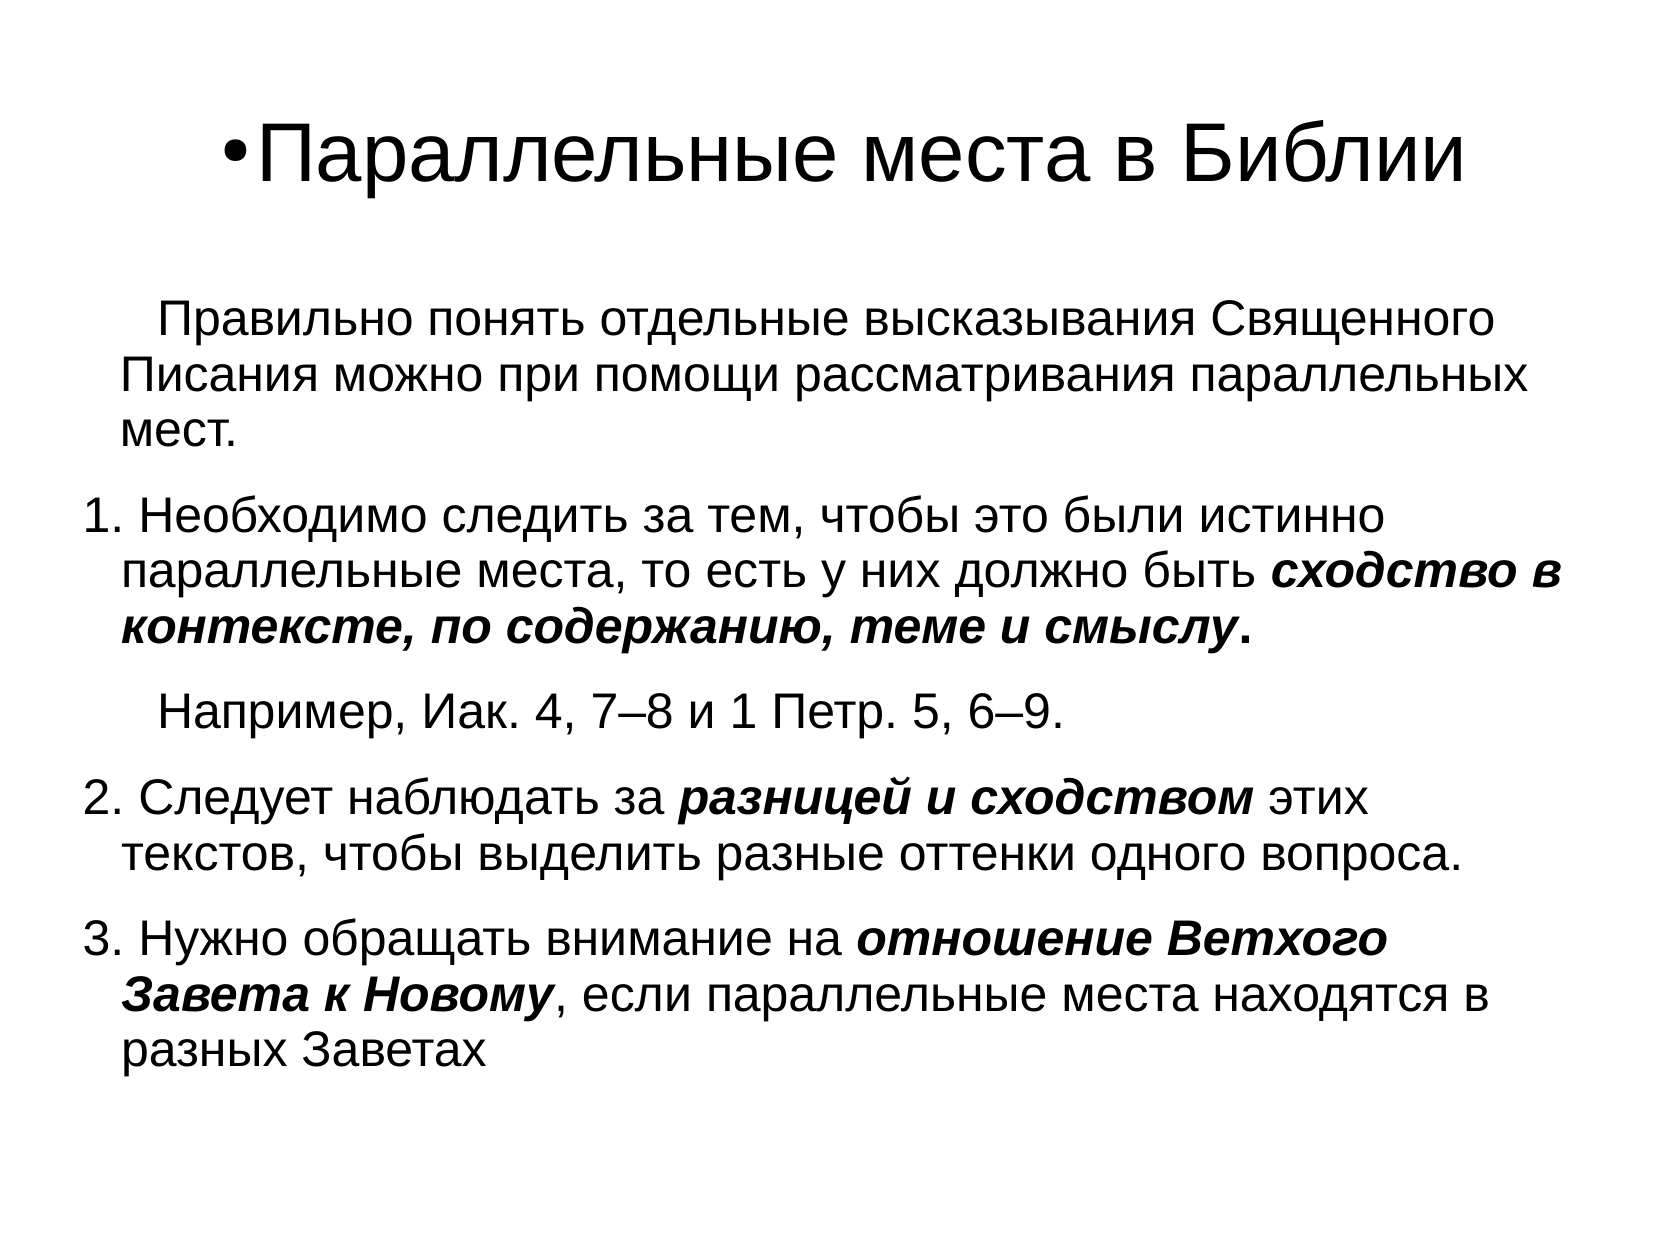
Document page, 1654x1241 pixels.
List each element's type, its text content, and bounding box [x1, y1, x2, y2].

list Правильно понять отдельные высказывания Священного Писания можно при помощи рассматривания параллельных мест. 1. Необходимо следить за тем, чтобы это были истинно параллельные места, то есть у них должно быть сходство в контексте, по содержанию, теме и смыслу. Например, Иак. 4, 7–8 и 1 Петр. 5, 6–9. 2. Следует наблюдать за разницей и сходством этих текстов, чтобы выделить разные оттенки одного вопроса. 3. Нужно обращать внимание на отношение Ветхого Завета к Новому, если параллельные места находятся в разных Заветах [82, 290, 1571, 1109]
title Параллельные места в Библии [82, 49, 1571, 257]
